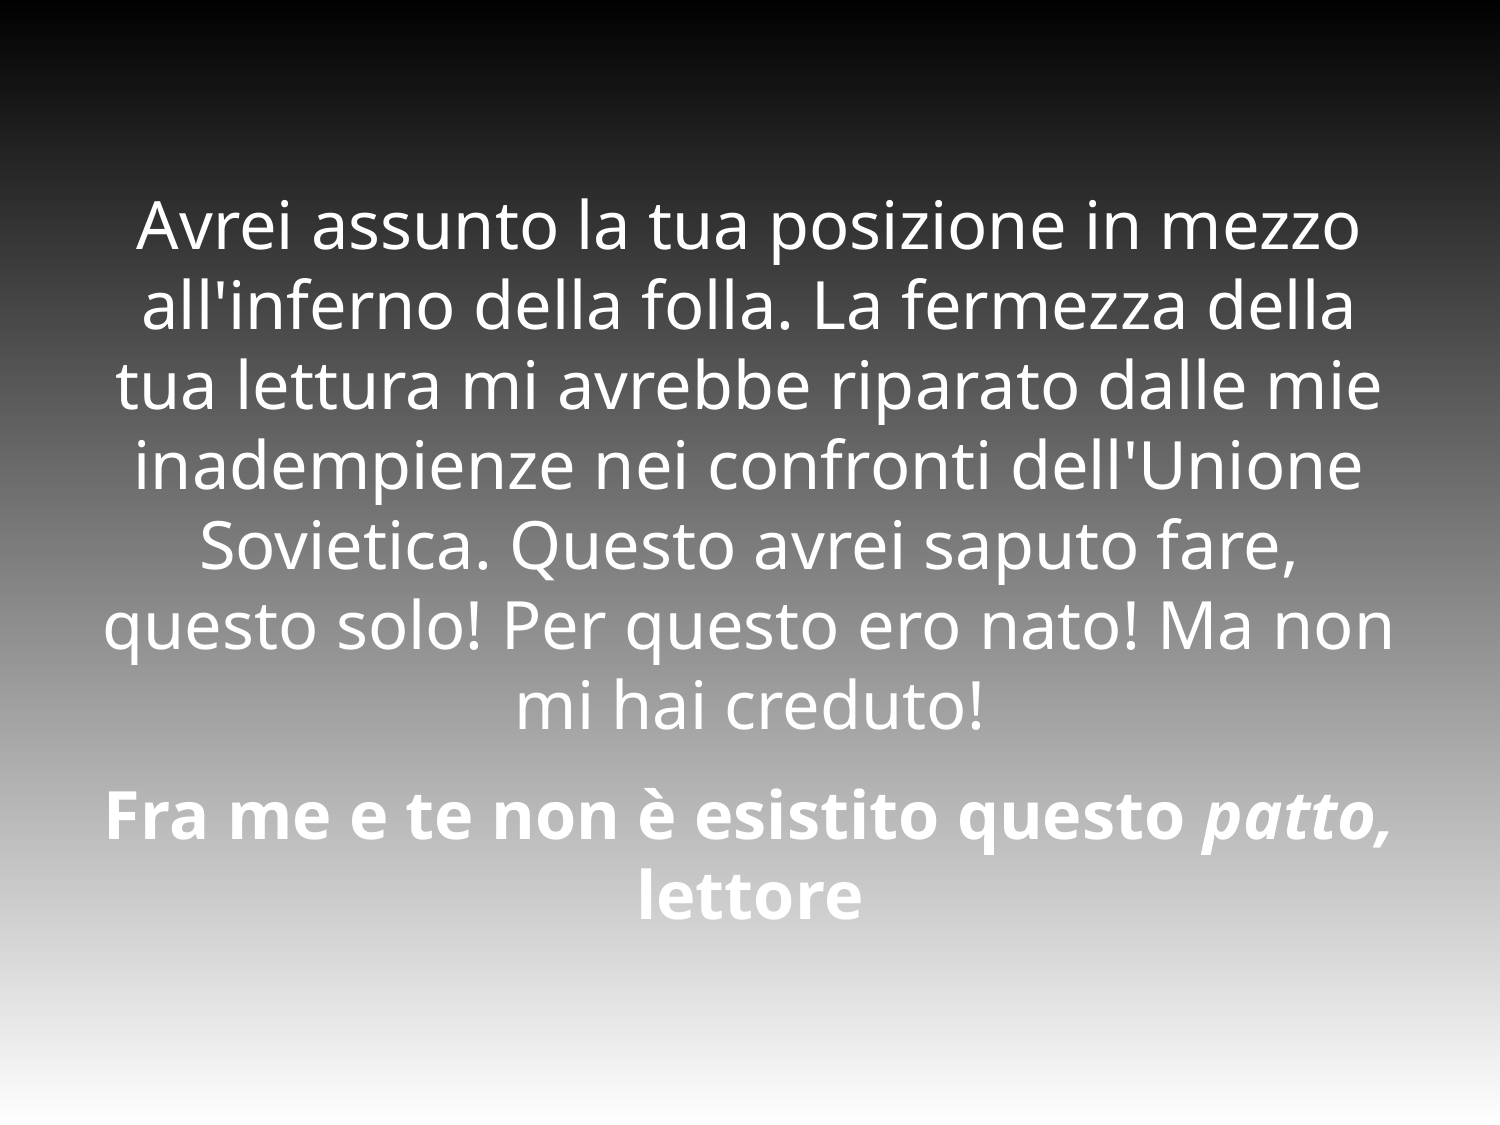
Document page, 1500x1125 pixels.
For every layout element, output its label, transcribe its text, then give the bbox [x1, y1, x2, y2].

list Avrei assunto la tua posizione in mezzo all'inferno della folla. La fermezza della tua lettura mi avrebbe riparato dalle mie inadempienze nei confronti dell'Unione Sovietica. Questo avrei saputo fare, questo solo! Per questo ero nato! Ma non mi hai creduto! Fra me e te non è esistito questo patto, lettore [75, 66, 1425, 1005]
